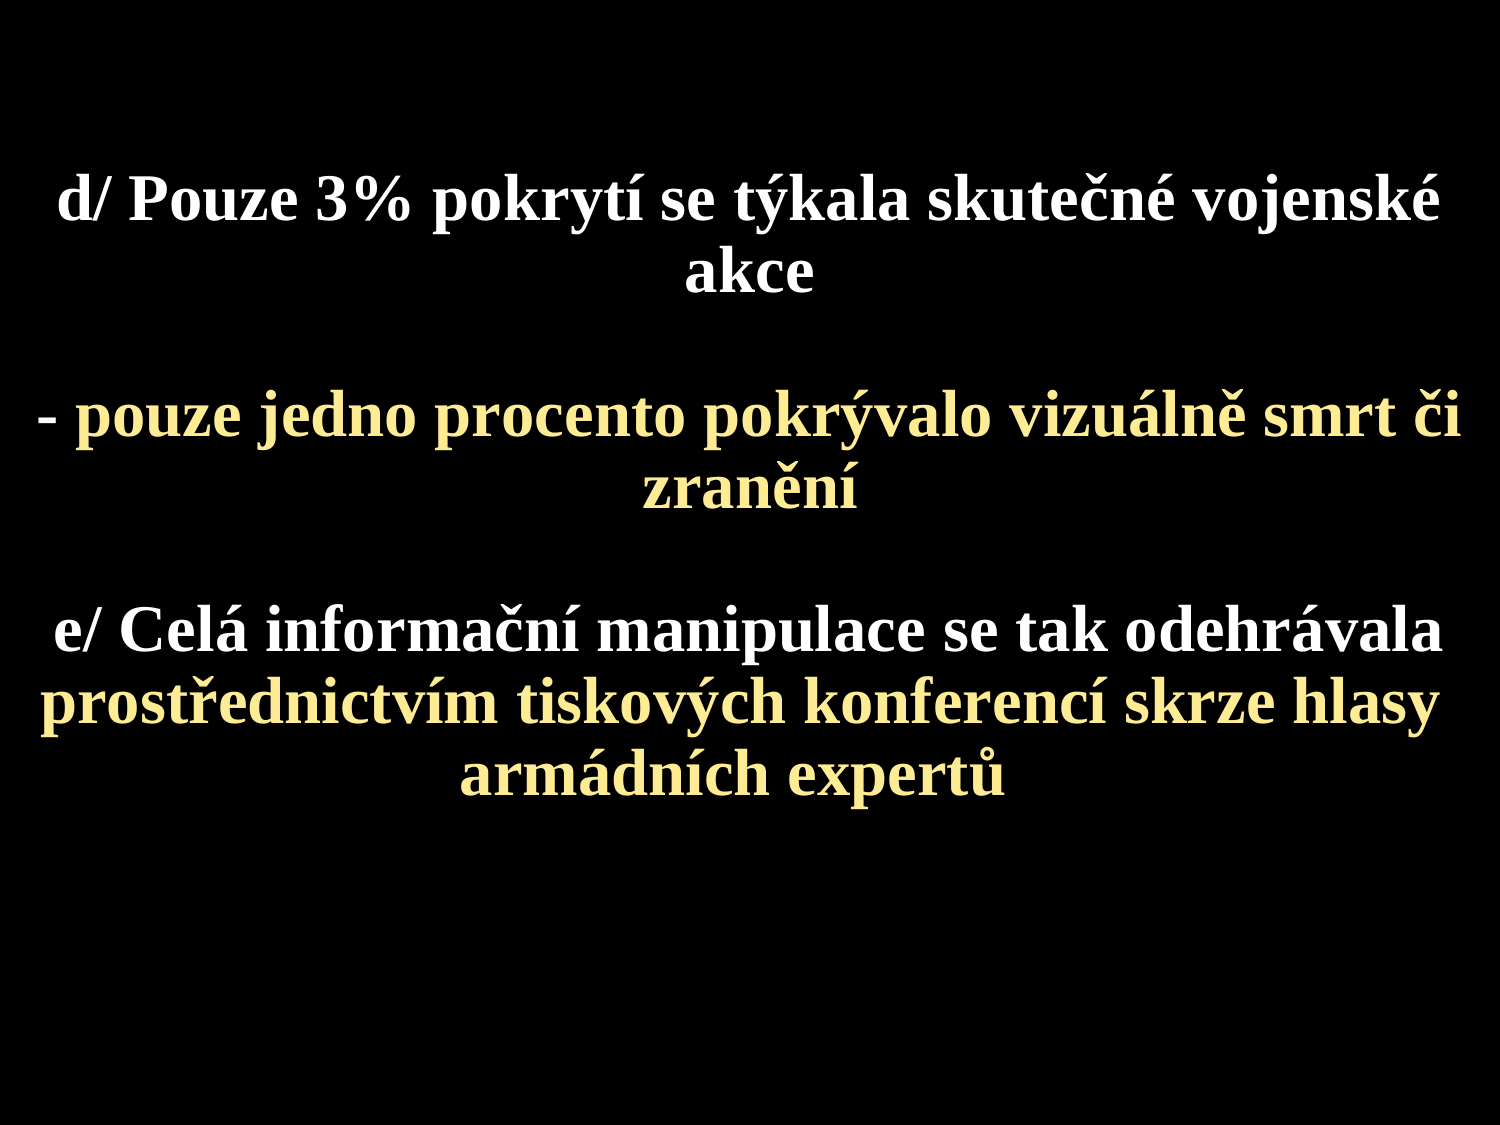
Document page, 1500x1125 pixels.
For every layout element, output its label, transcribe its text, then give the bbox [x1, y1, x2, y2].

title d/ Pouze 3% pokrytí se týkala skutečné vojenské akce - pouze jedno procento pokrývalo vizuálně smrt či zranění e/ Celá informační manipulace se tak odehrávala prostřednictvím tiskových konferencí skrze hlasy armádních expertů [0, 0, 1500, 1125]
